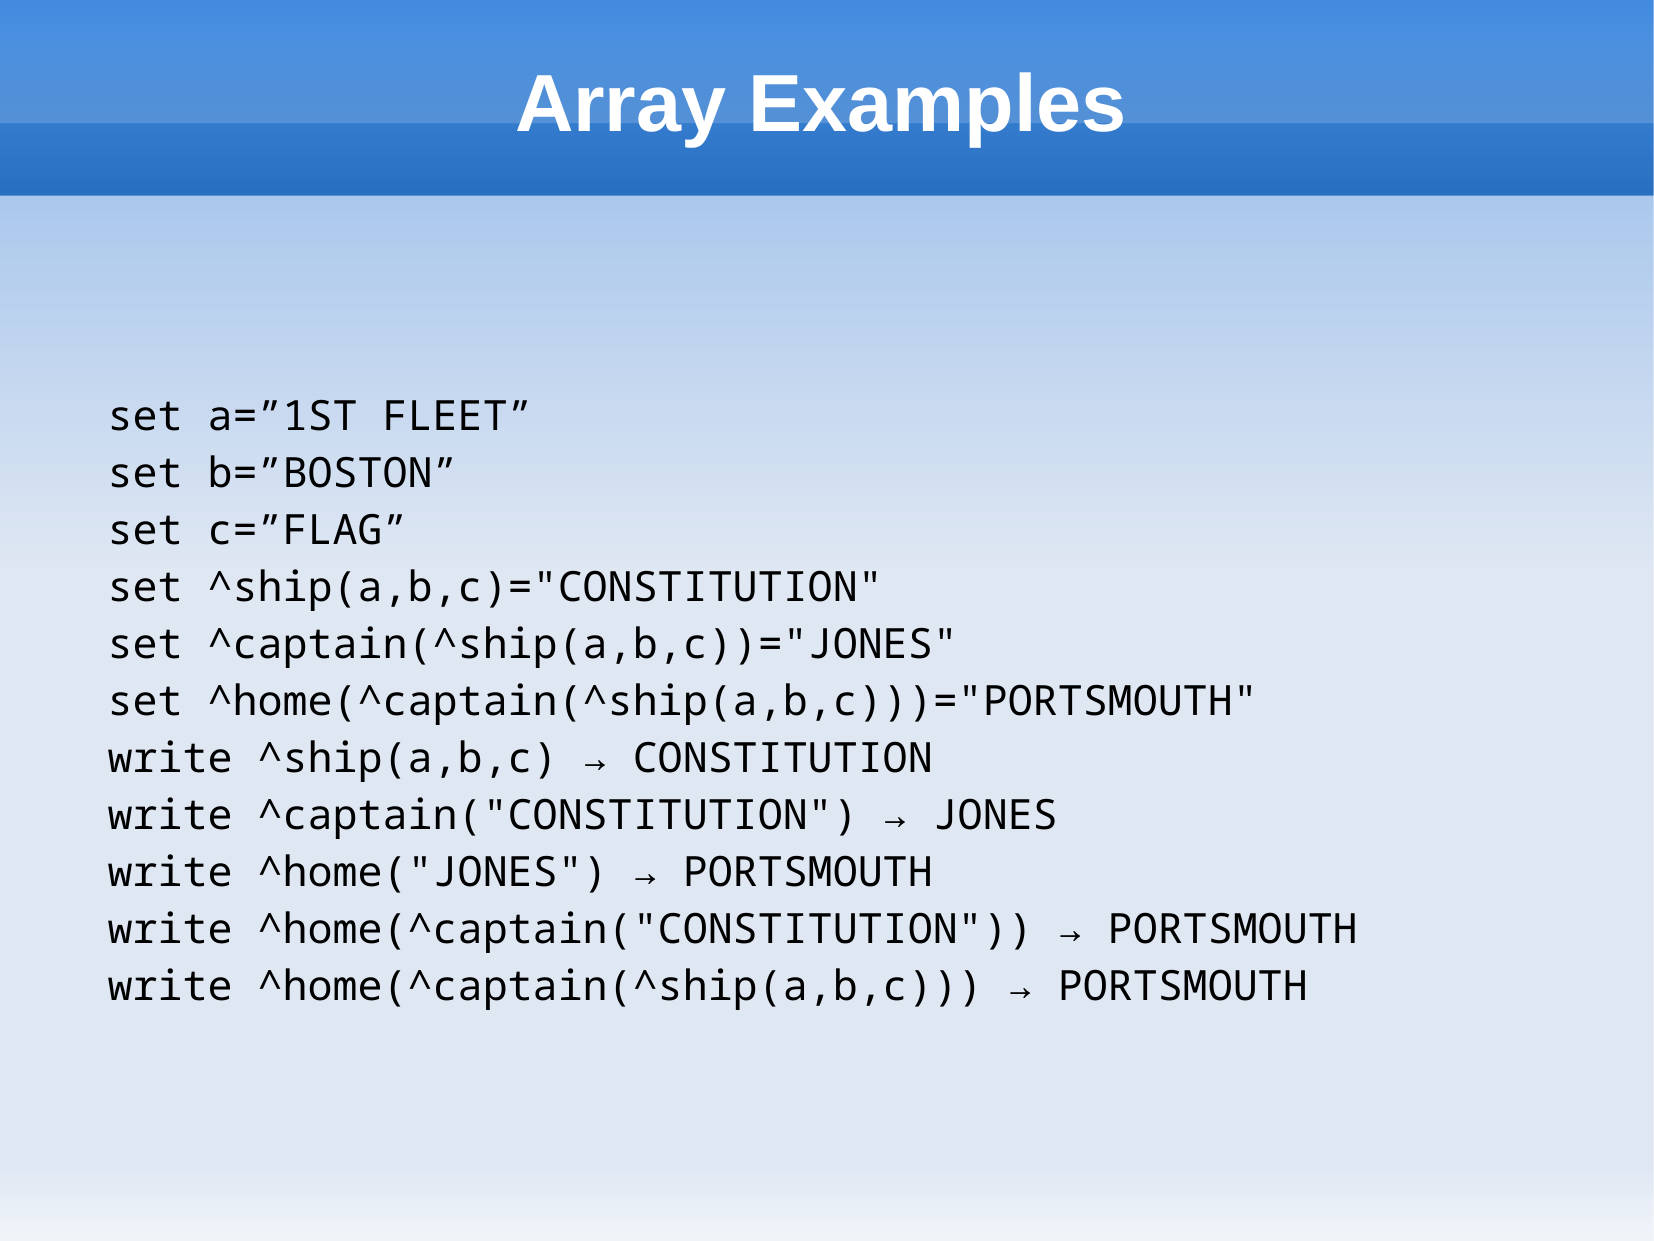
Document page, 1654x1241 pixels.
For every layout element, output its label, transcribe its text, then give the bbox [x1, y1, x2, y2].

picture [0, 0, 1654, 1241]
subtitle set a=”1ST FLEET” set b=”BOSTON” set c=”FLAG” set ^ship(a,b,c)="CONSTITUTION" set ^captain(^ship(a,b,c))="JONES" set ^home(^captain(^ship(a,b,c)))="PORTSMOUTH" write ^ship(a,b,c) → CONSTITUTION write ^captain("CONSTITUTION") → JONES write ^home("JONES") → PORTSMOUTH write ^home(^captain("CONSTITUTION")) → PORTSMOUTH write ^home(^captain(^ship(a,b,c))) → PORTSMOUTH [82, 290, 1571, 1109]
title Array Examples [76, 0, 1565, 208]
